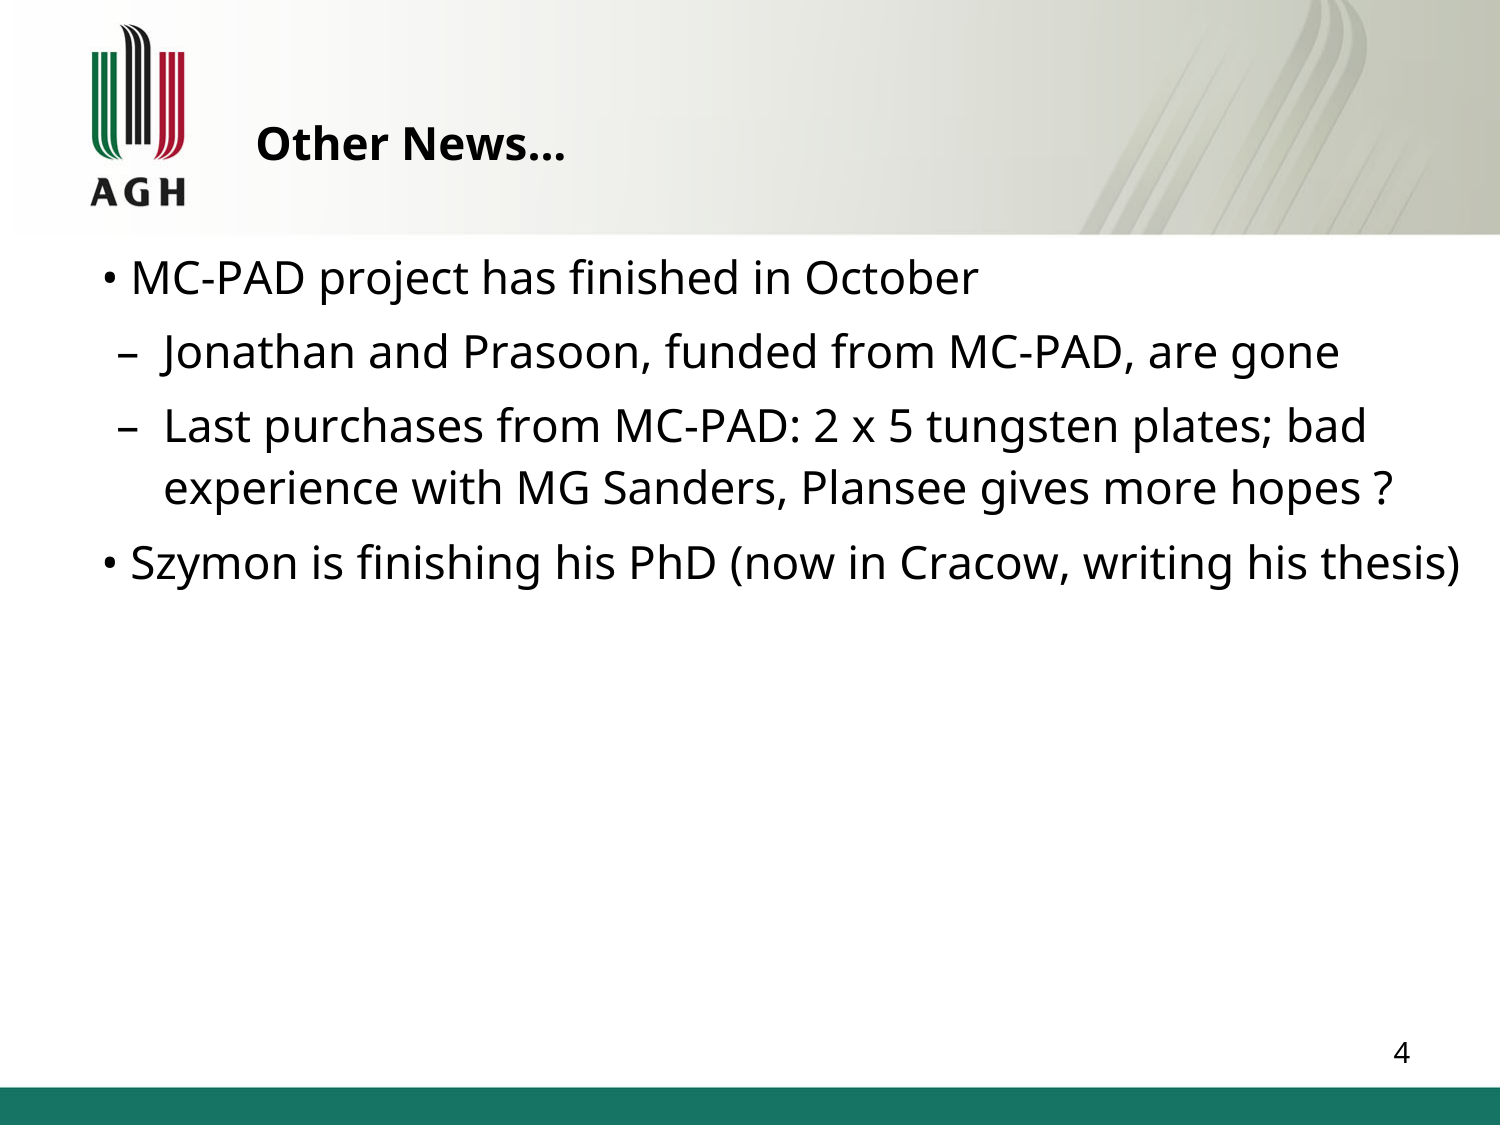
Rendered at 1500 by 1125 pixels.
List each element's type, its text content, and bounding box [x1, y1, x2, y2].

title Other News... [255, 65, 1427, 220]
picture [0, 0, 1500, 1125]
list MC-PAD project has finished in October Jonathan and Prasoon, funded from MC-PAD, are gone Last purchases from MC-PAD: 2 x 5 tungsten plates; bad experience with MG Sanders, Plansee gives more hopes ? Szymon is finishing his PhD (now in Cracow, writing his thesis) [41, 245, 1471, 988]
